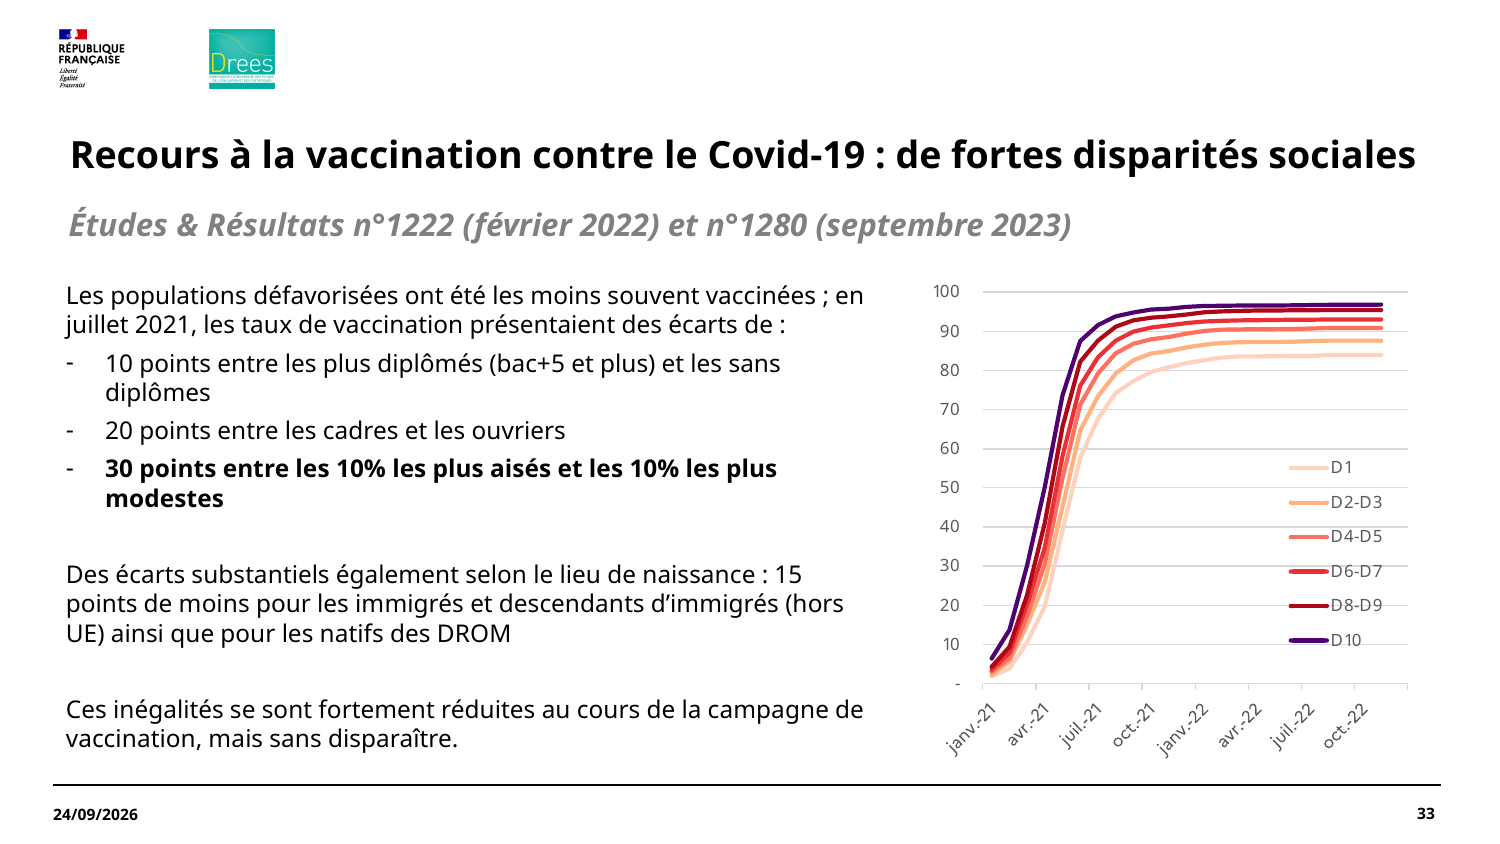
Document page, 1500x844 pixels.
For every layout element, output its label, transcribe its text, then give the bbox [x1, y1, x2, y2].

picture [915, 270, 1435, 770]
picture [47, 17, 136, 107]
slide_number 25/11/2024 [53, 787, 246, 844]
title Recours à la vaccination contre le Covid-19 : de fortes disparités sociales [53, 112, 1436, 201]
picture [209, 29, 275, 89]
list Les populations défavorisées ont été les moins souvent vaccinées ; en juillet 2021, les taux de vaccination présentaient des écarts de : 10 points entre les plus diplômés (bac+5 et plus) et les sans diplômes 20 points entre les cadres et les ouvriers 30 points entre les 10% les plus aisés et les 10% les plus modestes Des écarts substantiels également selon le lieu de naissance : 15 points de moins pour les immigrés et descendants d’immigrés (hors UE) ainsi que pour les natifs des DROM Ces inégalités se sont fortement réduites au cours de la campagne de vaccination, mais sans disparaître. [53, 280, 880, 753]
list Études & Résultats n°1222 (février 2022) et n°1280 (septembre 2023) [53, 204, 1436, 245]
